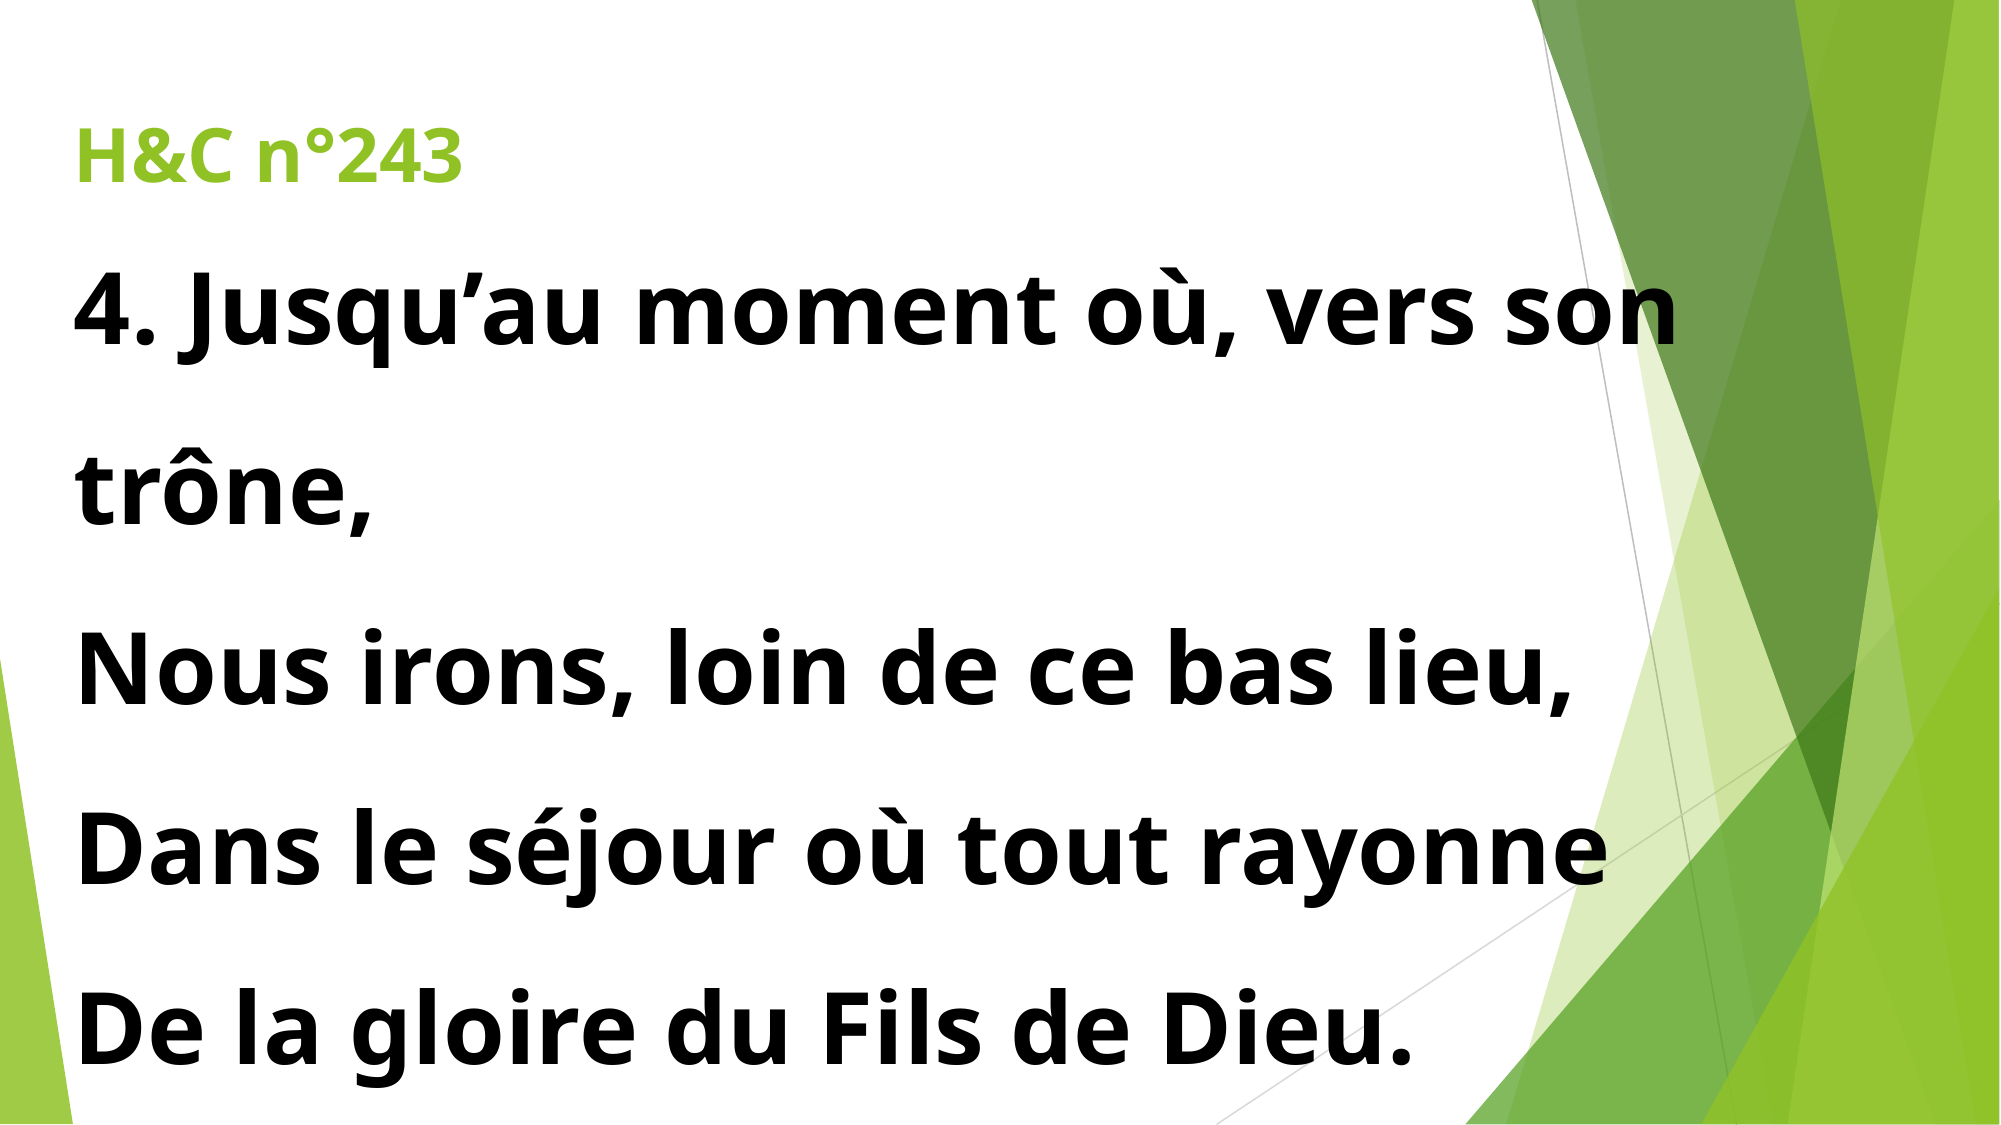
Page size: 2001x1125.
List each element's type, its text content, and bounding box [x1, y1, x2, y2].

text_box 4. Jusqu’au moment où, vers son trône, Nous irons, loin de ce bas lieu, Dans le séjour où tout rayonne De la gloire du Fils de Dieu. [59, 177, 2001, 1074]
text_box H&C n°243 [59, 99, 1522, 177]
